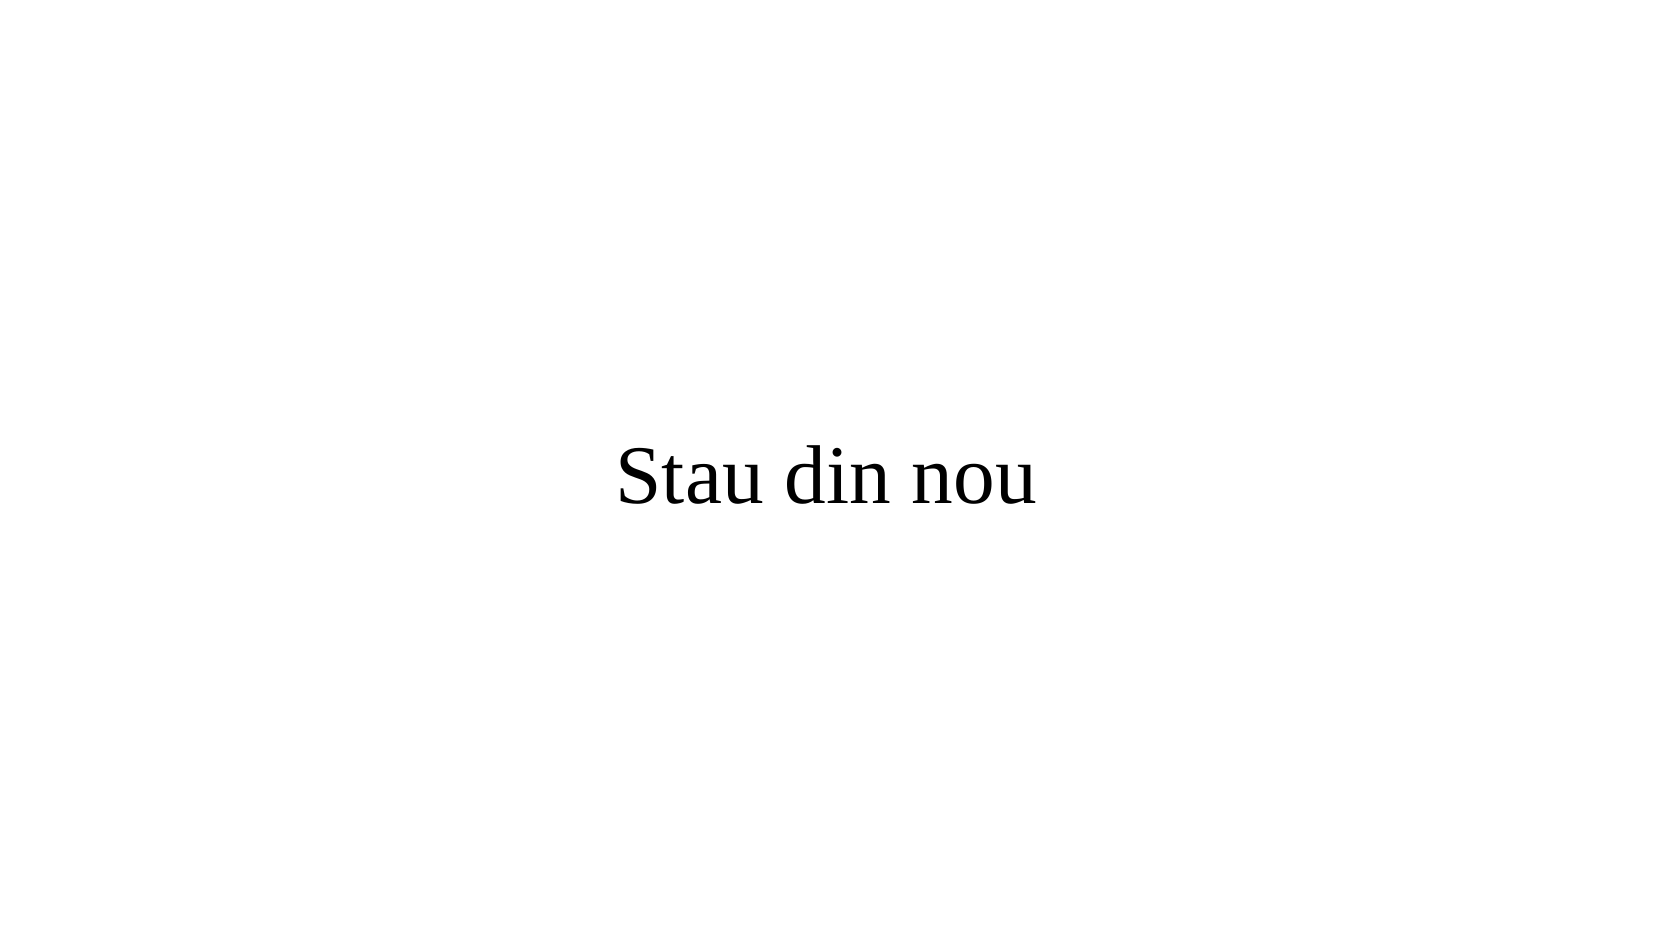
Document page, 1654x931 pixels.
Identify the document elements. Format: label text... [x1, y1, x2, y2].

title Stau din nou [165, 420, 1489, 521]
